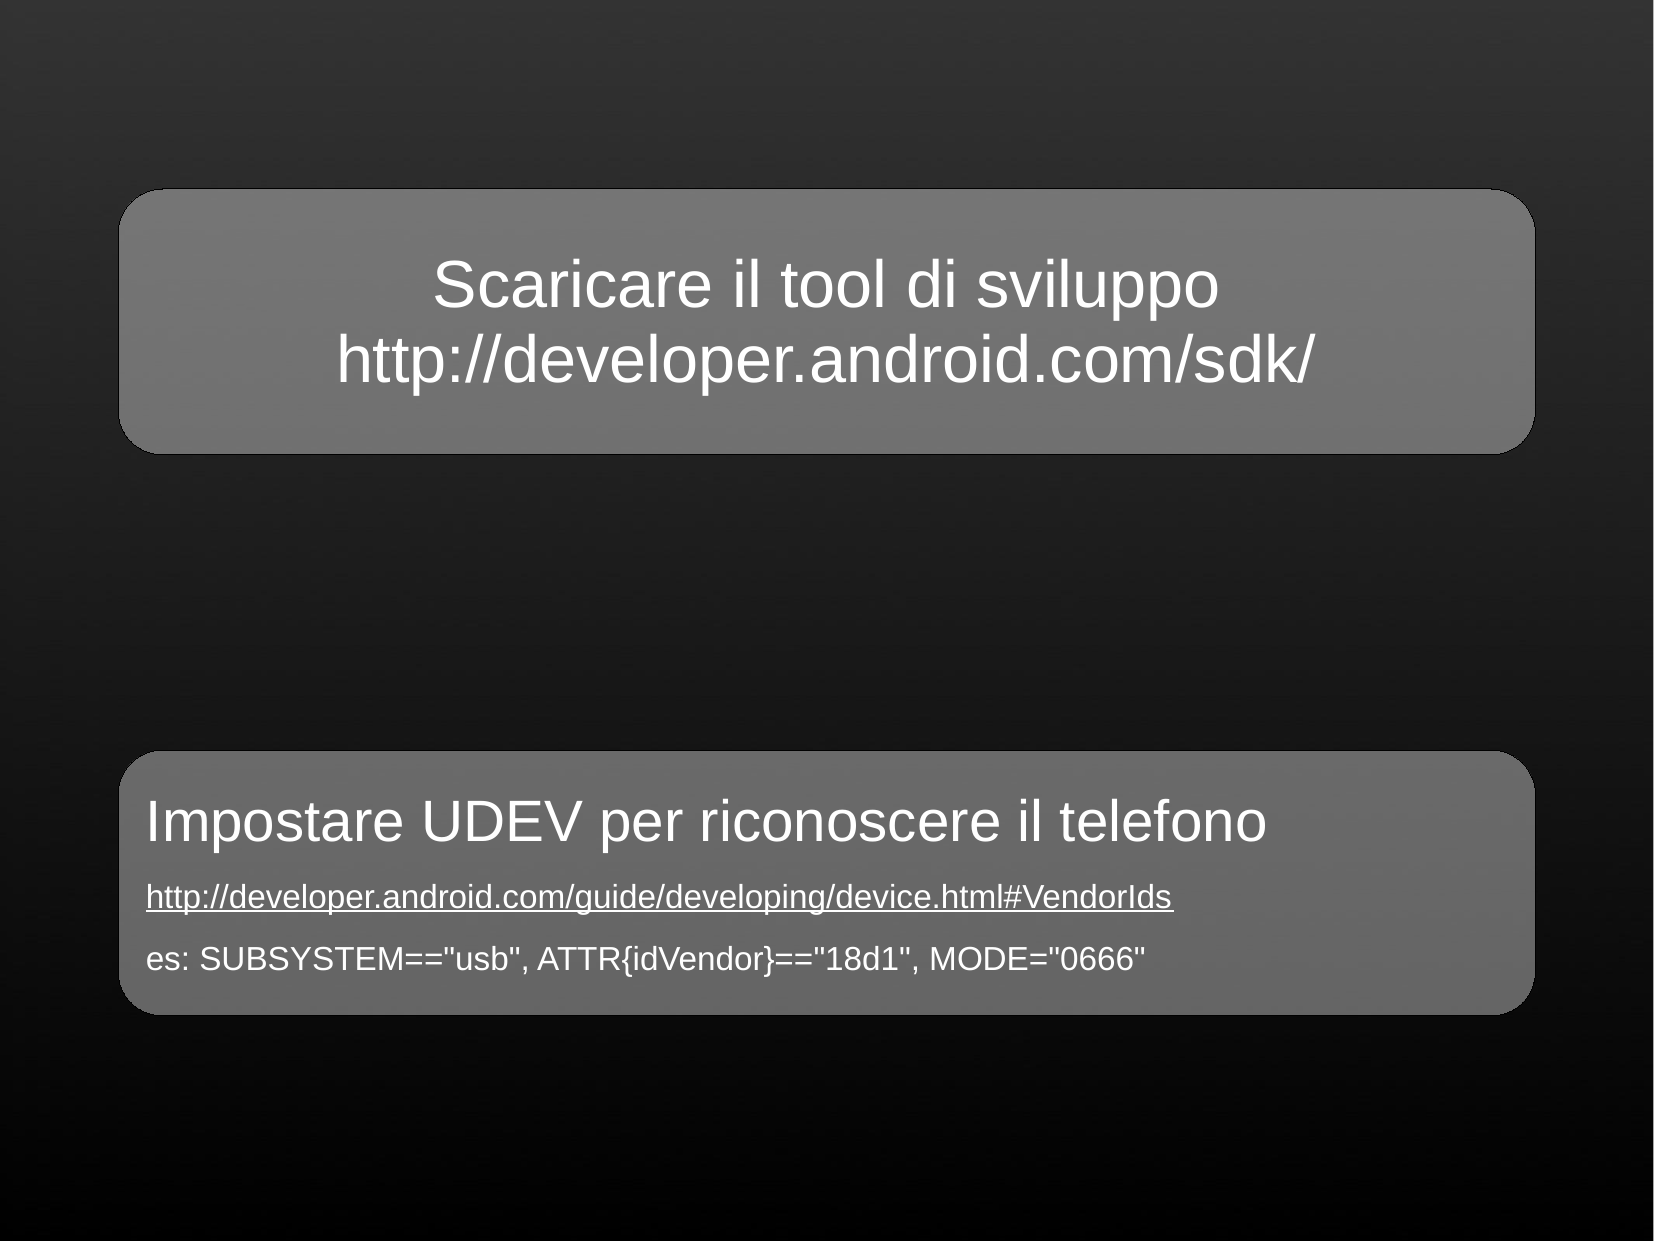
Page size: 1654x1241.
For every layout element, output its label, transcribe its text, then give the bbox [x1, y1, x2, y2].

picture [0, 0, 1654, 1241]
text_box Scaricare il tool di sviluppo http://developer.android.com/sdk/ [118, 188, 1536, 455]
text_box Impostare UDEV per riconoscere il telefono http://developer.android.com/guide/developing/device.html#VendorIds es: SUBSYSTEM=="usb", ATTR{idVendor}=="18d1", MODE="0666" [118, 750, 1536, 1016]
